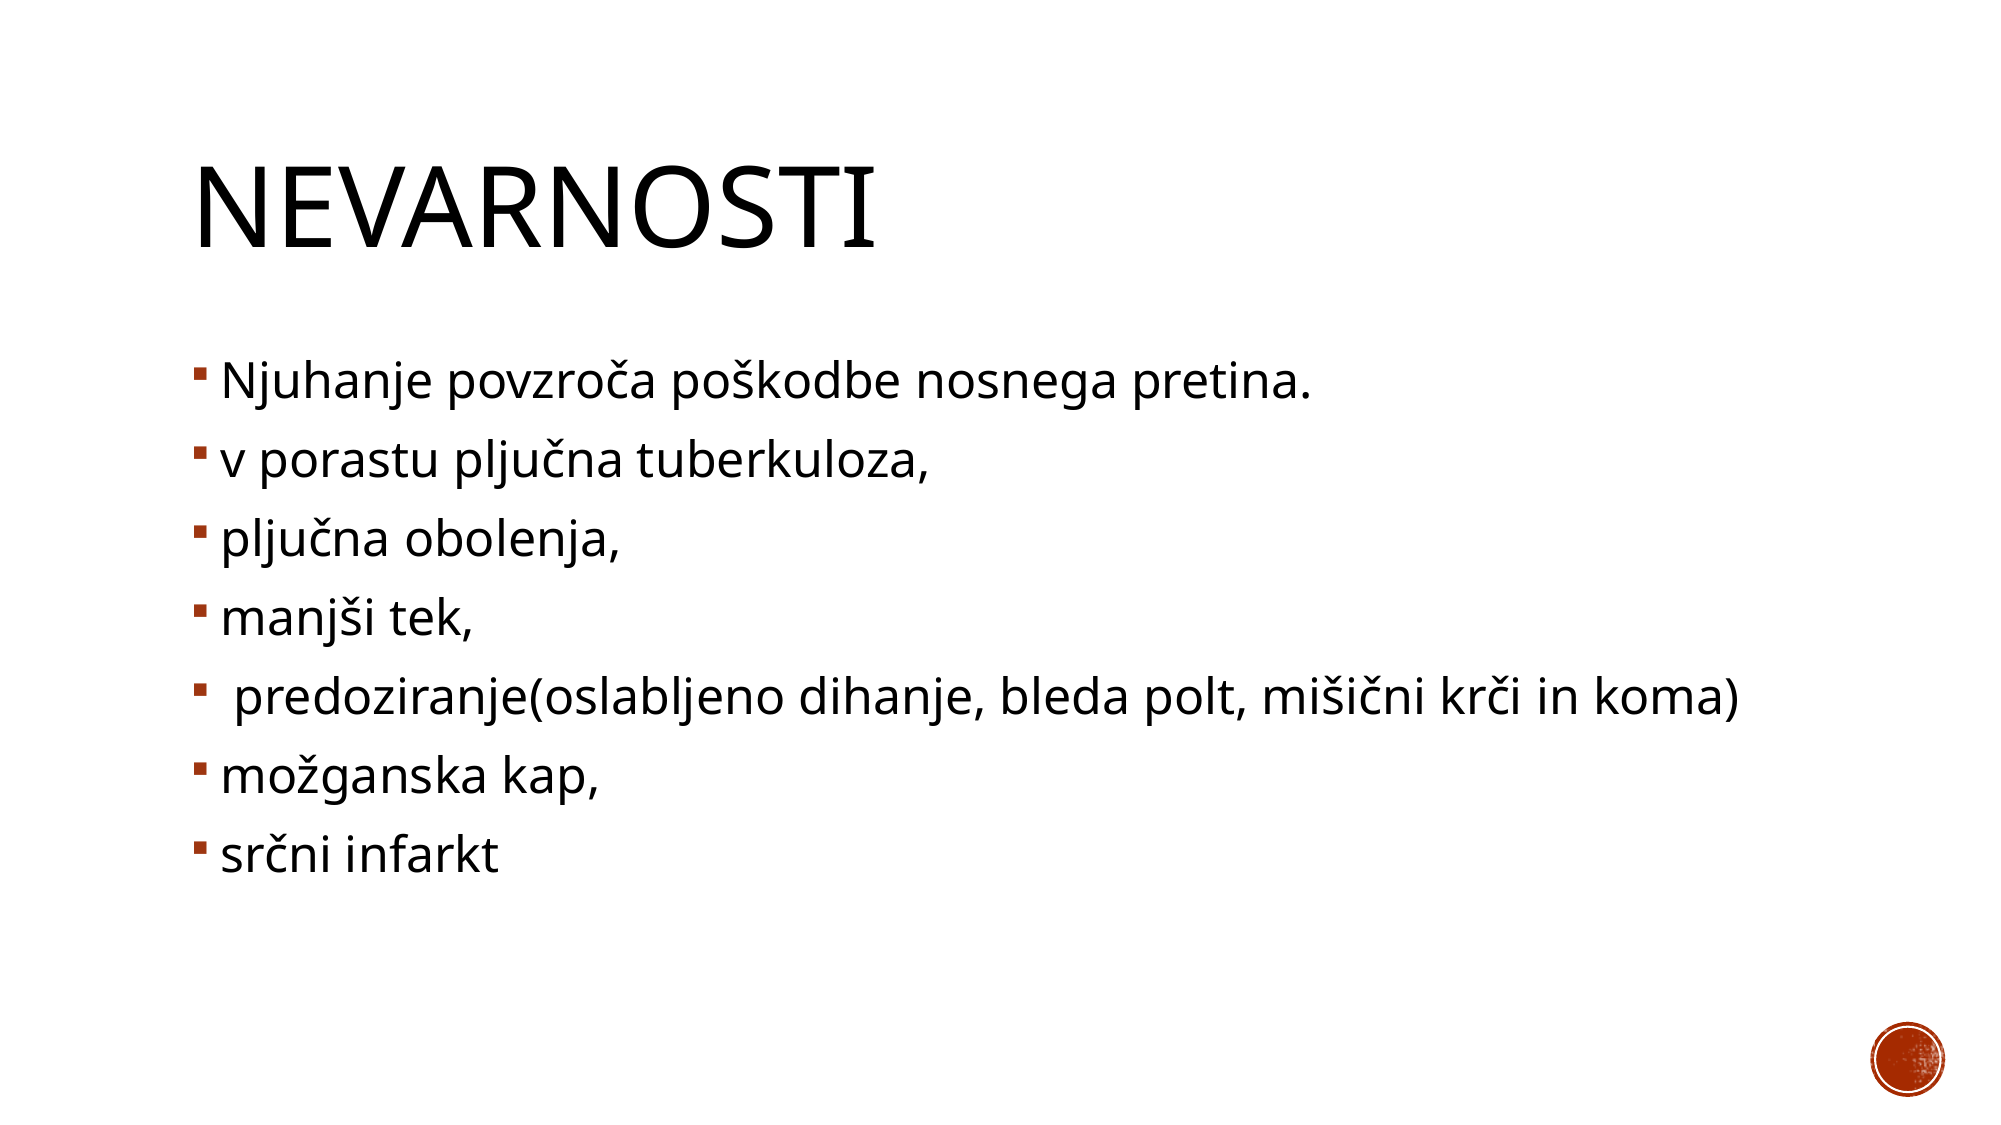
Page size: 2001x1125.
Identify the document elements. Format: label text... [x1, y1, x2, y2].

list Njuhanje povzroča poškodbe nosnega pretina. v porastu pljučna tuberkuloza, pljučna obolenja, manjši tek, predoziranje(oslabljeno dihanje, bleda polt, mišični krči in koma) možganska kap, srčni infarkt [175, 348, 1826, 1013]
picture [1870, 1021, 1946, 1097]
title nevarnosti [175, 79, 1826, 344]
